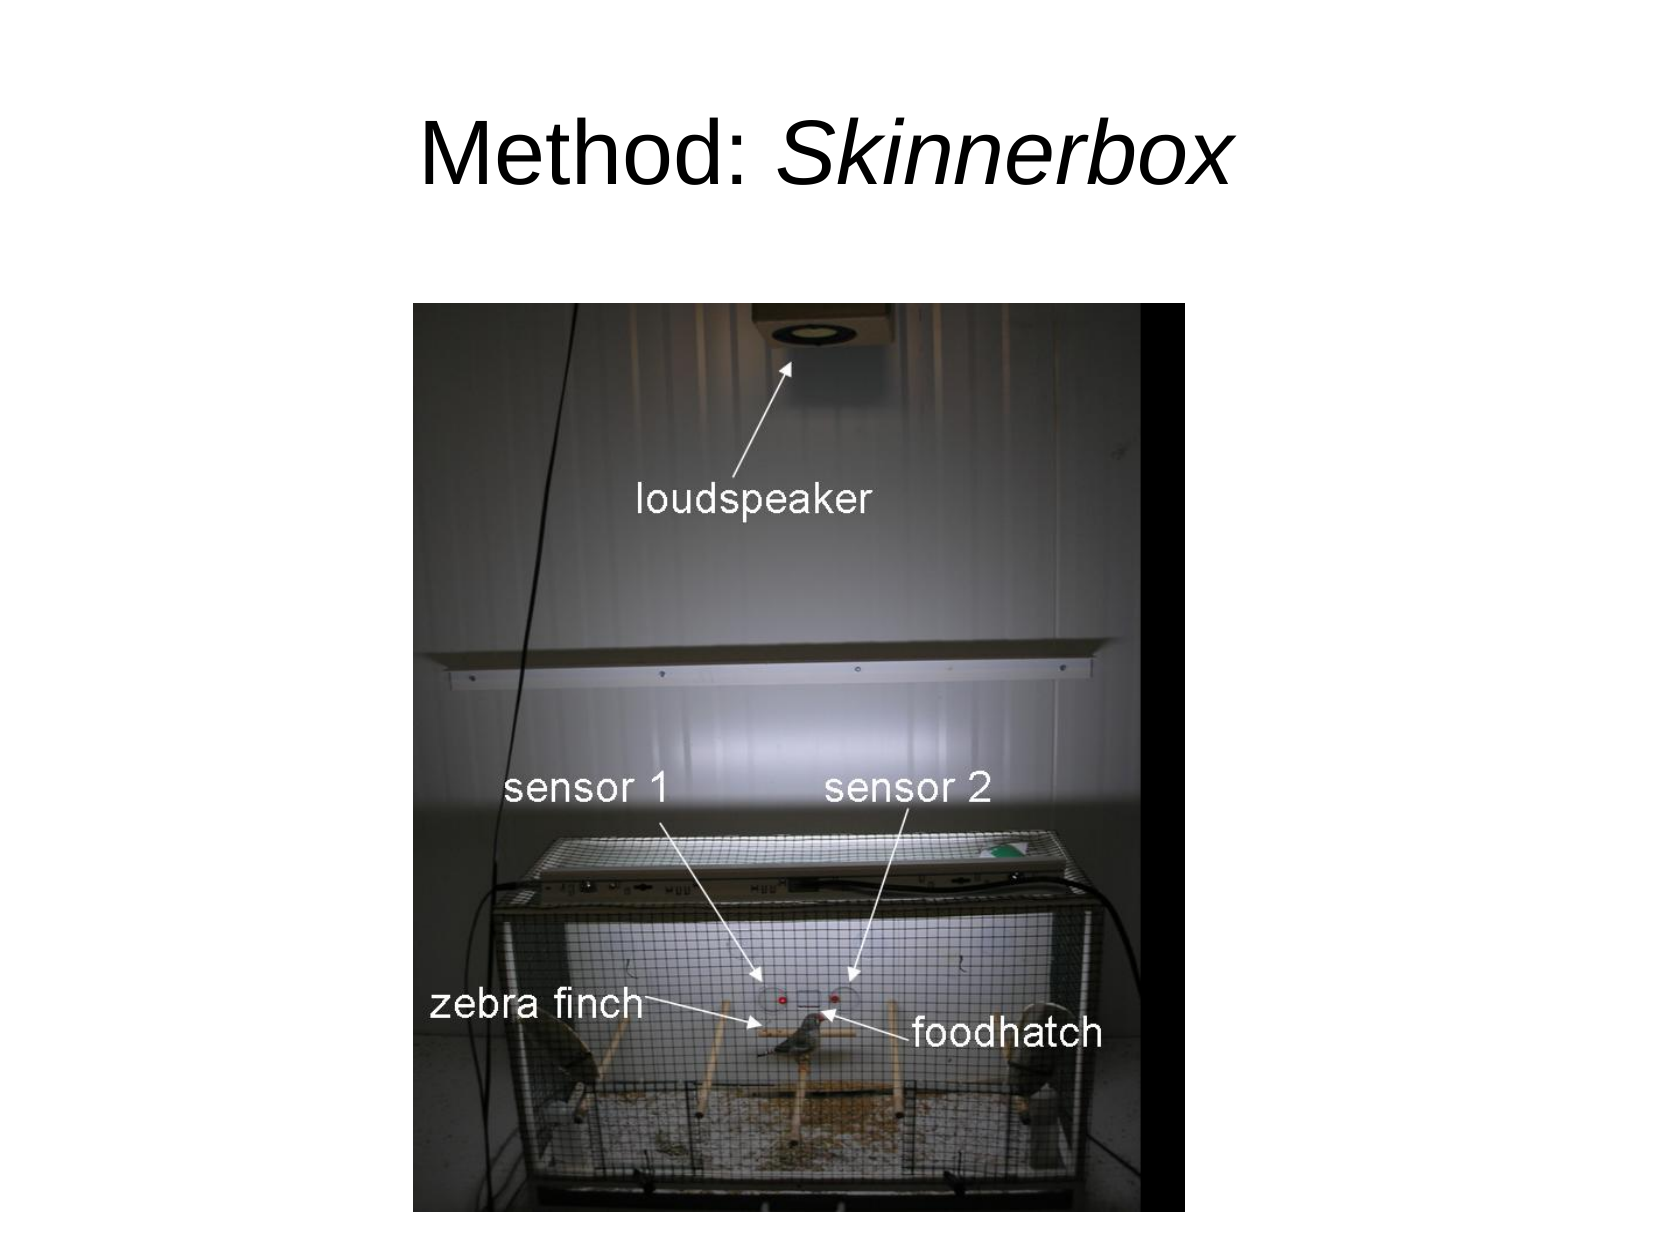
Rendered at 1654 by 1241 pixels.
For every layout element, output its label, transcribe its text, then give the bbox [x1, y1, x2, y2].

title Method: Skinnerbox [82, 49, 1571, 257]
picture [413, 303, 1185, 1212]
